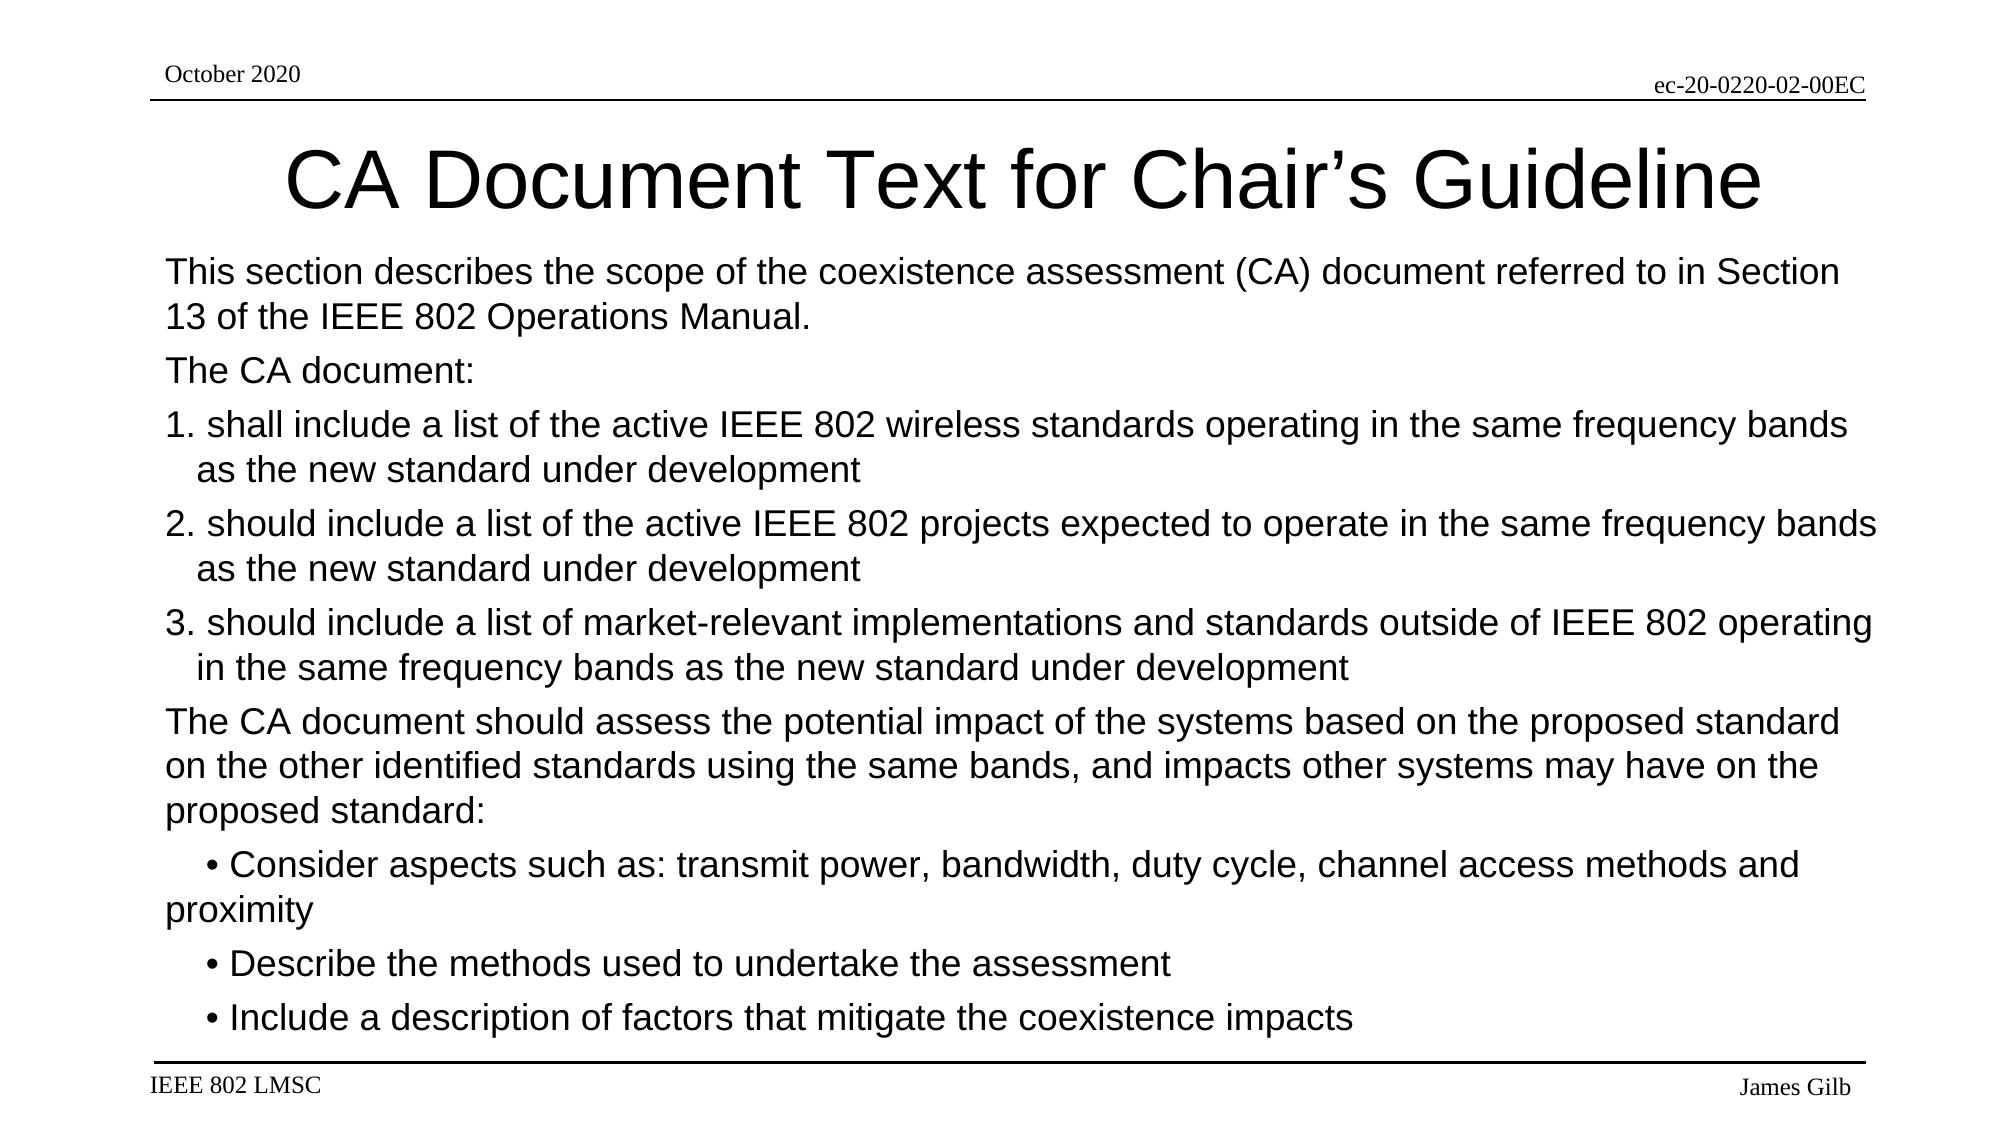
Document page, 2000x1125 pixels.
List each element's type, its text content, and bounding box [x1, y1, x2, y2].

title CA Document Text for Chair’s Guideline [149, 112, 1900, 238]
list This section describes the scope of the coexistence assessment (CA) document referred to in Section 13 of the IEEE 802 Operations Manual. The CA document: shall include a list of the active IEEE 802 wireless standards operating in the same frequency bands as the new standard under development should include a list of the active IEEE 802 projects expected to operate in the same frequency bands as the new standard under development should include a list of market-relevant implementations and standards outside of IEEE 802 operating in the same frequency bands as the new standard under development The CA document should assess the potential impact of the systems based on the proposed standard on the other identified standards using the same bands, and impacts other systems may have on the proposed standard: • Consider aspects such as: transmit power, bandwidth, duty cycle, channel access methods and proximity • Describe the methods used to undertake the assessment • Include a description of factors that mitigate the coexistence impacts [149, 239, 1900, 1051]
